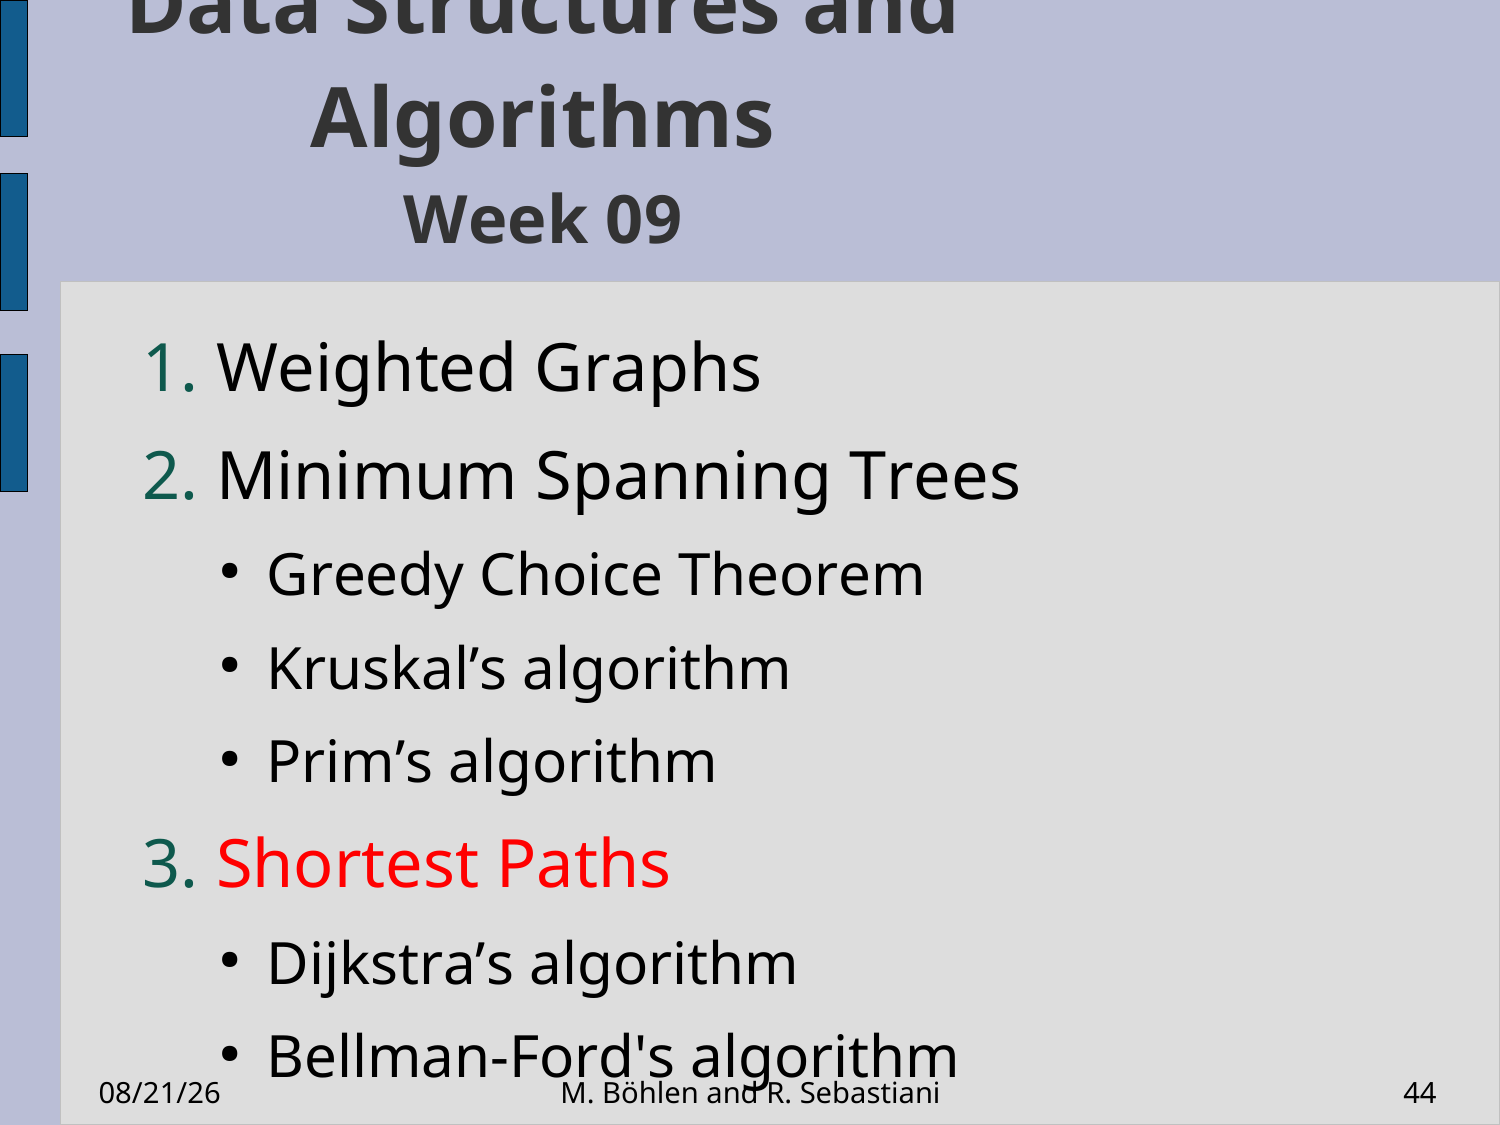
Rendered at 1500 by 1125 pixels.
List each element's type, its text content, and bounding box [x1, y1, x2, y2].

title Data Structures and Algorithms Week 09 [110, 67, 1392, 271]
list Weighted Graphs Minimum Spanning Trees Greedy Choice Theorem Kruskal’s algorithm Prim’s algorithm Shortest Paths Dijkstra’s algorithm Bellman-Ford's algorithm [110, 312, 1392, 1037]
